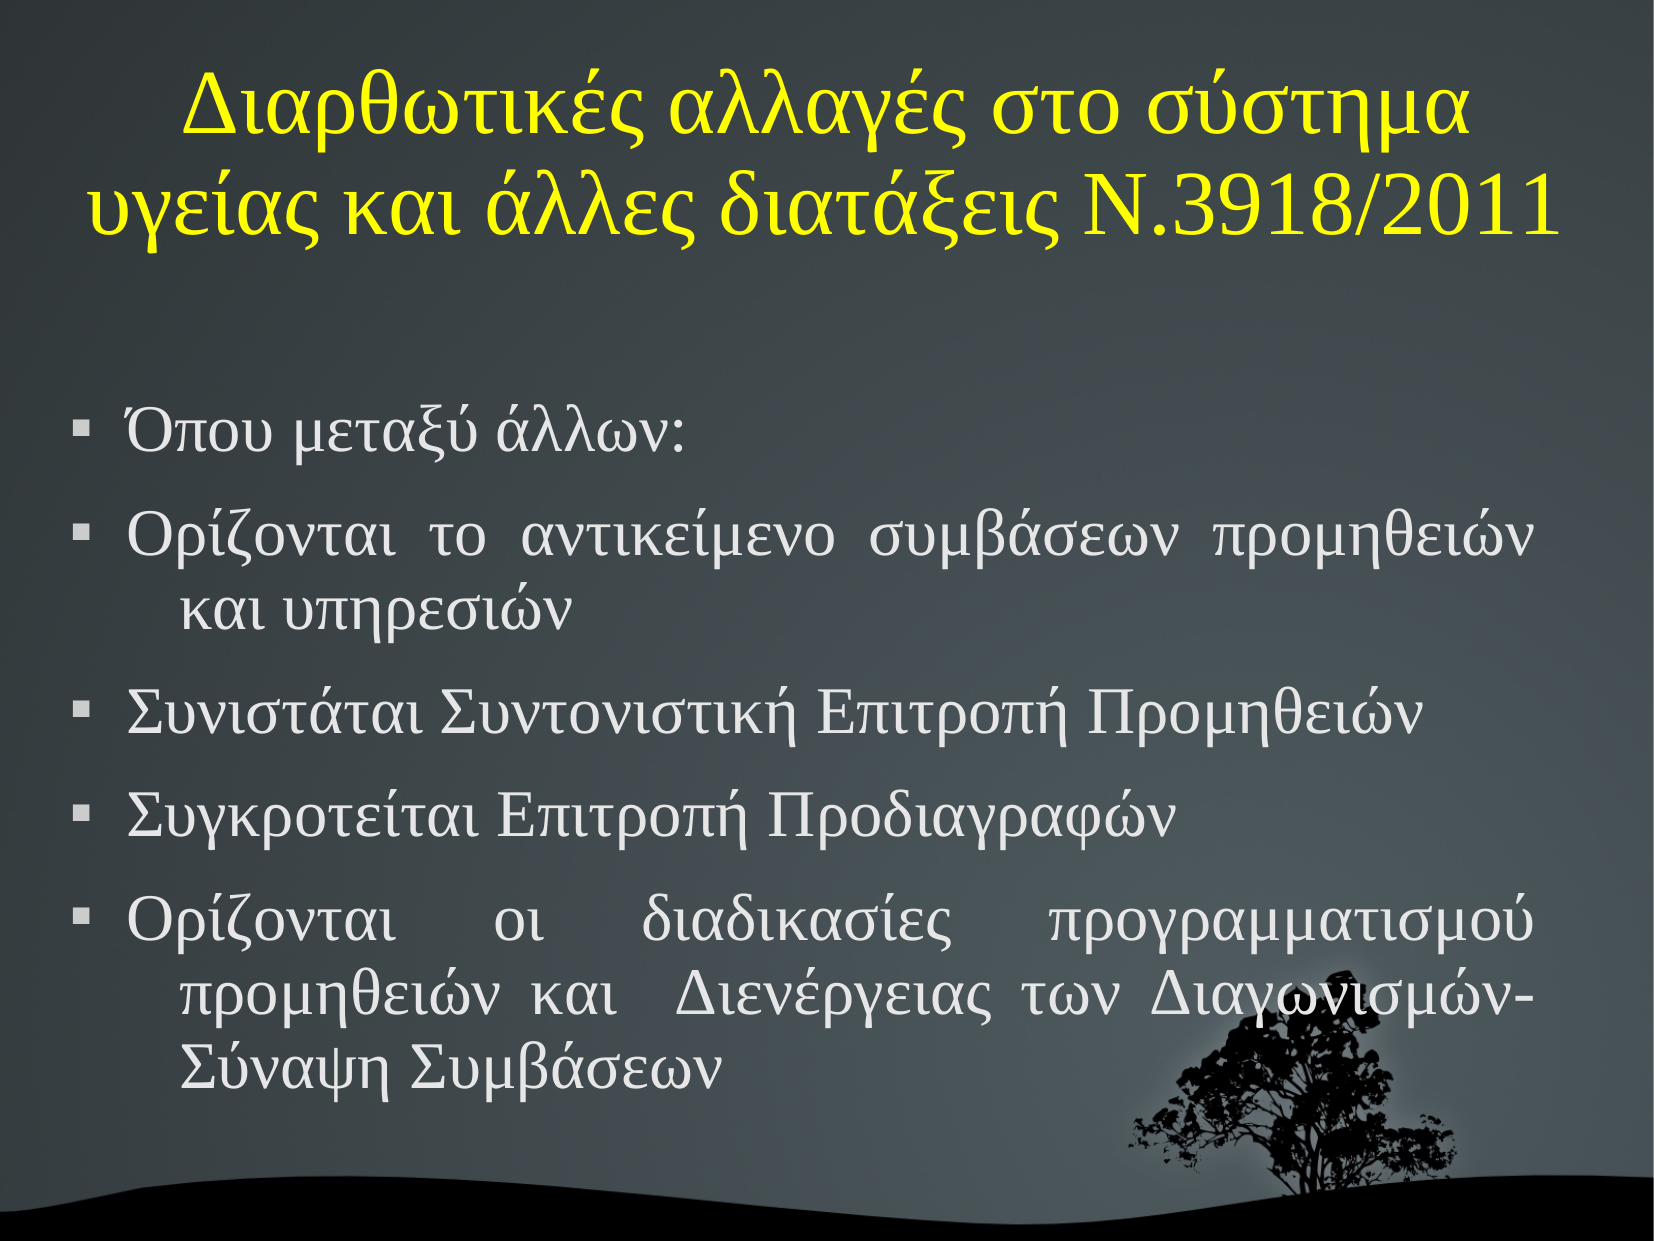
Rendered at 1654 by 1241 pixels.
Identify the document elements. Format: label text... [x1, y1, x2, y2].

title Διαρθωτικές αλλαγές στο σύστημα υγείας και άλλες διατάξεις Ν.3918/2011 [82, 49, 1571, 257]
list Όπου μεταξύ άλλων: Ορίζονται το αντικείμενο συμβάσεων προμηθειών και υπηρεσιών Συνιστάται Συντονιστική Επιτροπή Προμηθειών Συγκροτείται Επιτροπή Προδιαγραφών Ορίζονται οι διαδικασίες προγραμματισμού προμηθειών και Διενέργειας των Διαγωνισμών-Σύναψη Συμβάσεων [37, 288, 1538, 1152]
picture [0, 0, 1654, 1241]
